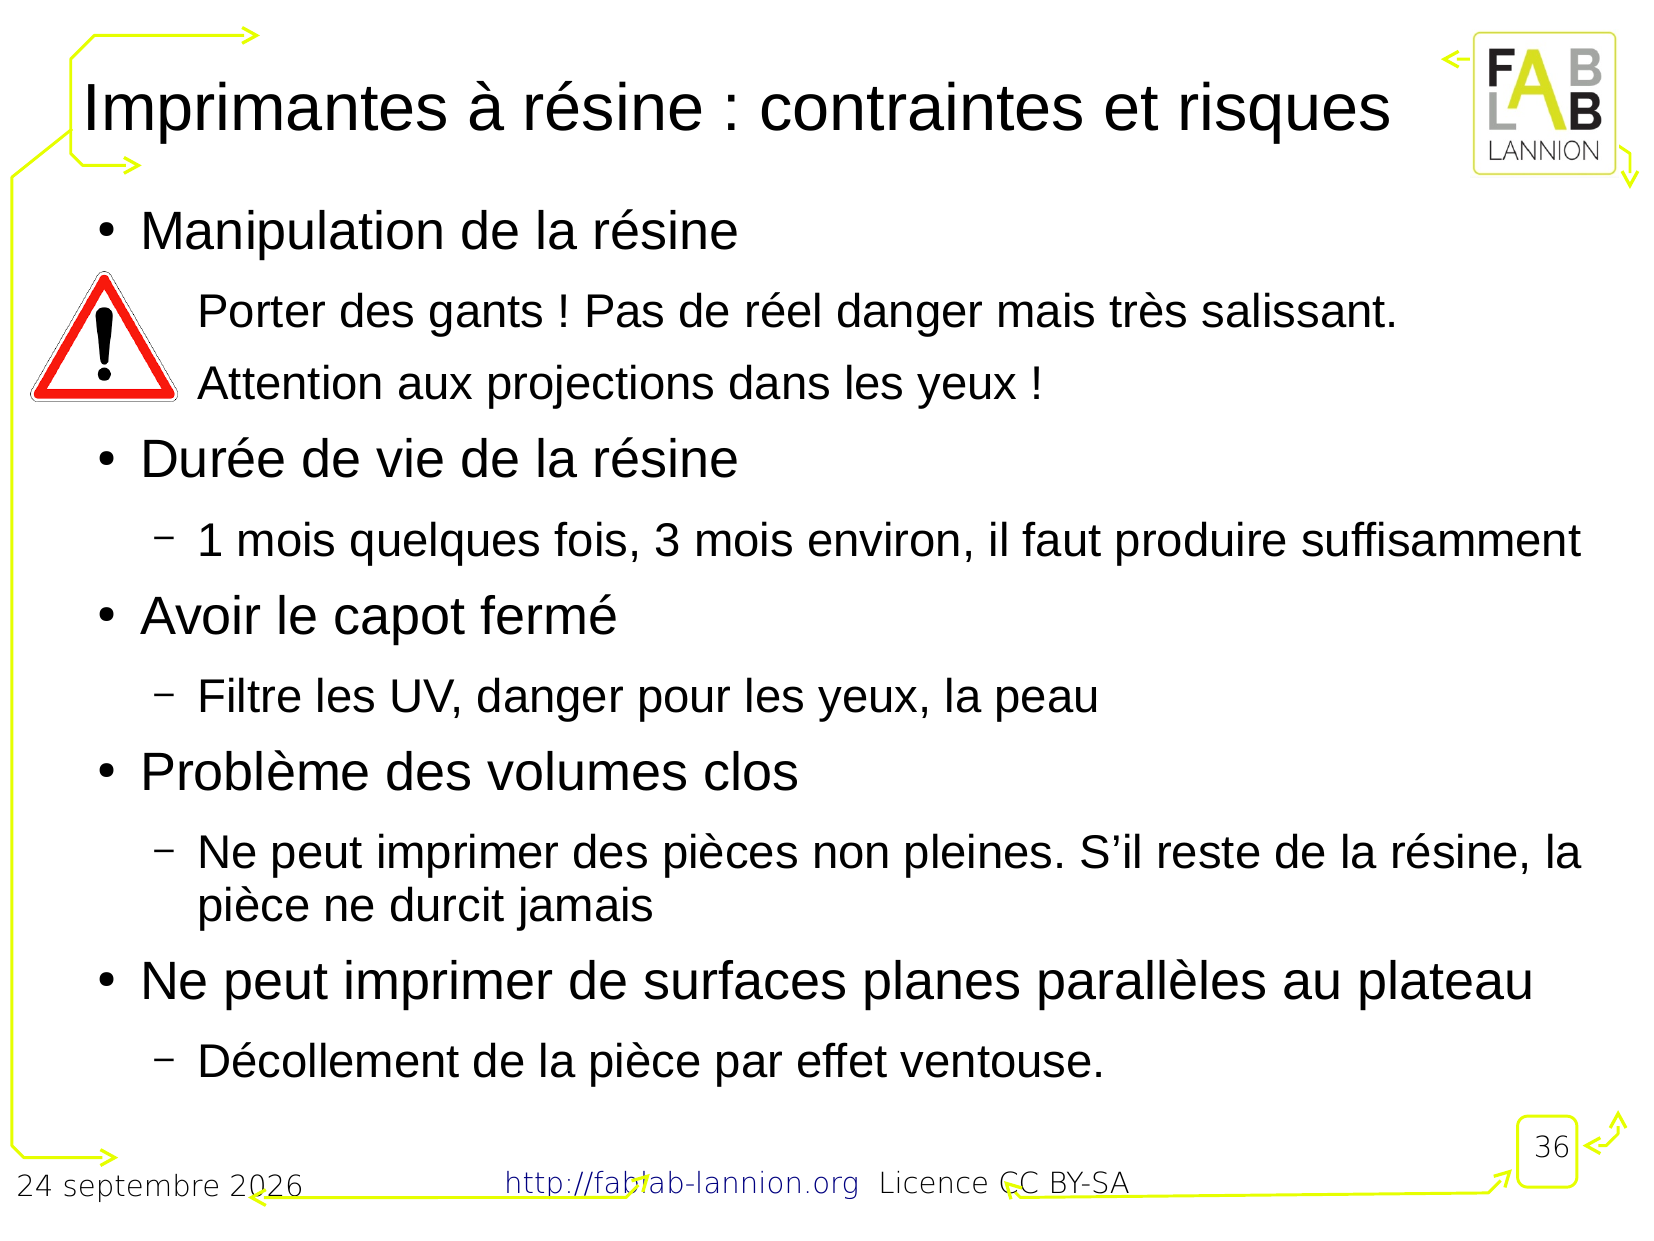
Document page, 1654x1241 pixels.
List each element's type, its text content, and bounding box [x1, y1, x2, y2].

list Manipulation de la résine Porter des gants ! Pas de réel danger mais très salissant. Attention aux projections dans les yeux ! Durée de vie de la résine 1 mois quelques fois, 3 mois environ, il faut produire suffisamment Avoir le capot fermé Filtre les UV, danger pour les yeux, la peau Problème des volumes clos Ne peut imprimer des pièces non pleines. S’il reste de la résine, la pièce ne durcit jamais Ne peut imprimer de surfaces planes parallèles au plateau Décollement de la pièce par effet ventouse. [82, 200, 1595, 1123]
picture [1470, 29, 1619, 178]
title Imprimantes à résine : contraintes et risques [82, 49, 1441, 166]
picture [30, 271, 178, 402]
